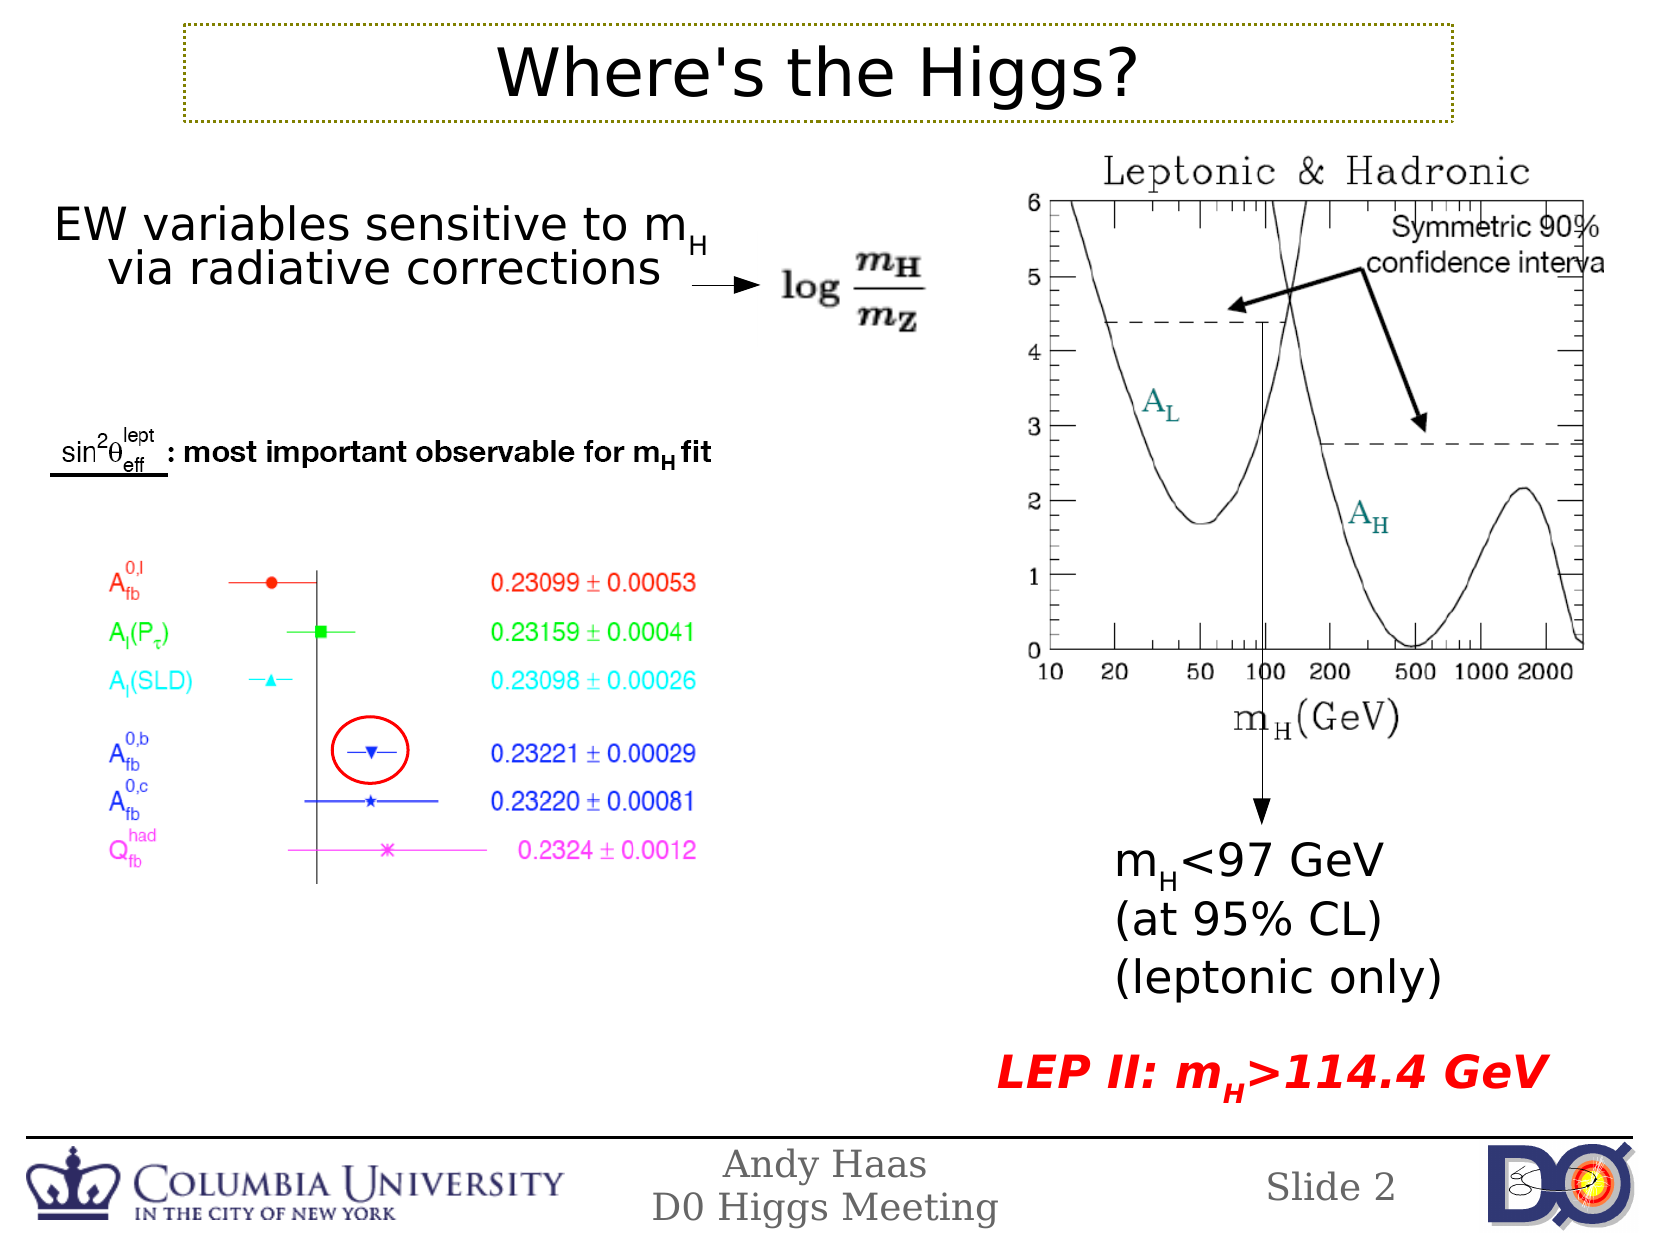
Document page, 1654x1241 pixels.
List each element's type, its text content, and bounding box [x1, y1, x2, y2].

text_box mH<97 GeV (at 95% CL) (leptonic only) [1096, 835, 1490, 1015]
picture [756, 231, 948, 347]
list EW variables sensitive to mH via radiative corrections [35, 199, 1082, 1184]
title Where's the Higgs? [184, 24, 1453, 122]
picture [26, 1146, 565, 1220]
picture [1479, 1140, 1639, 1233]
text_box LEP II: mH>114.4 GeV [979, 1048, 1572, 1113]
picture [1013, 151, 1604, 752]
picture [50, 418, 722, 897]
